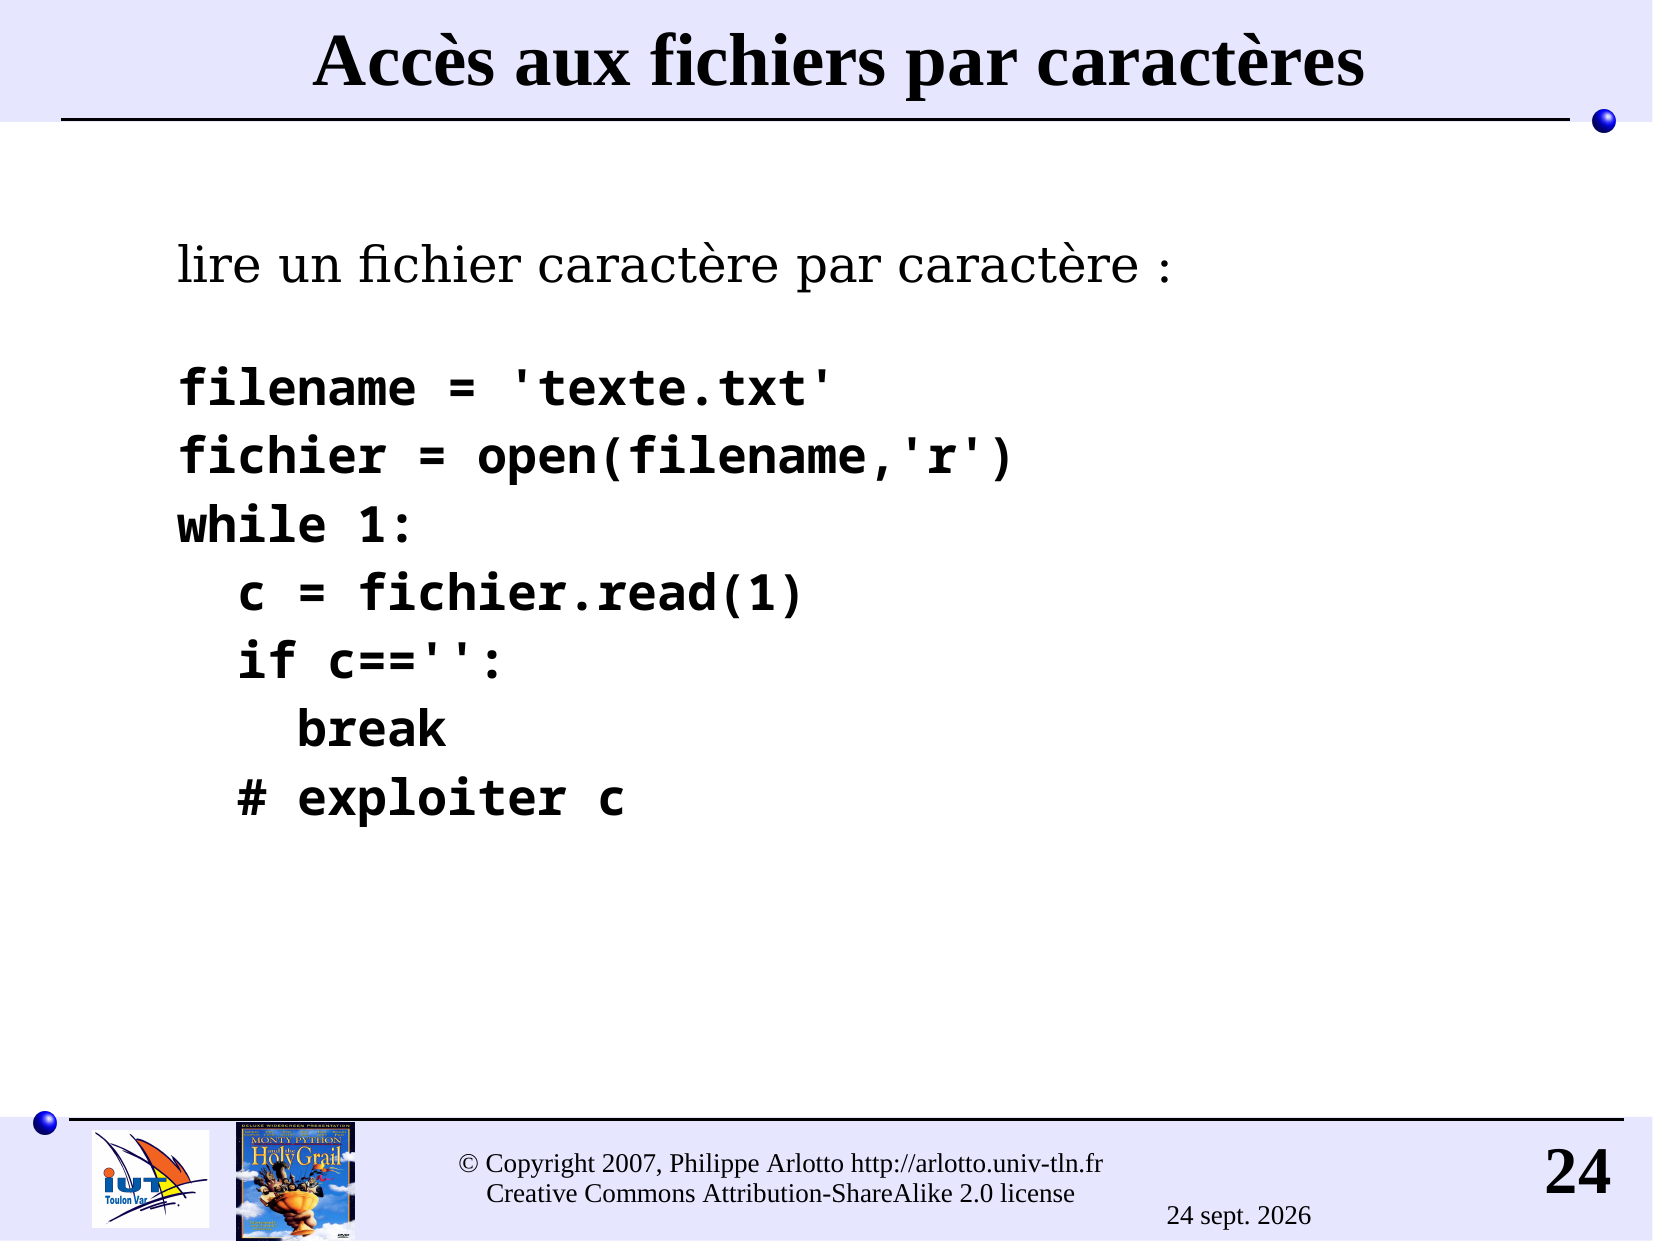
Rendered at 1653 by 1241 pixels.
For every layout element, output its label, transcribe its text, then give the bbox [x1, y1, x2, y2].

text_box lire un fichier caractère par caractère : filename = 'texte.txt' fichier = open(filename,'r') while 1: c = fichier.read(1) if c=='': break # exploiter c [177, 235, 1477, 826]
picture [236, 1122, 355, 1241]
title Accès aux fichiers par caractères [95, 11, 1585, 110]
